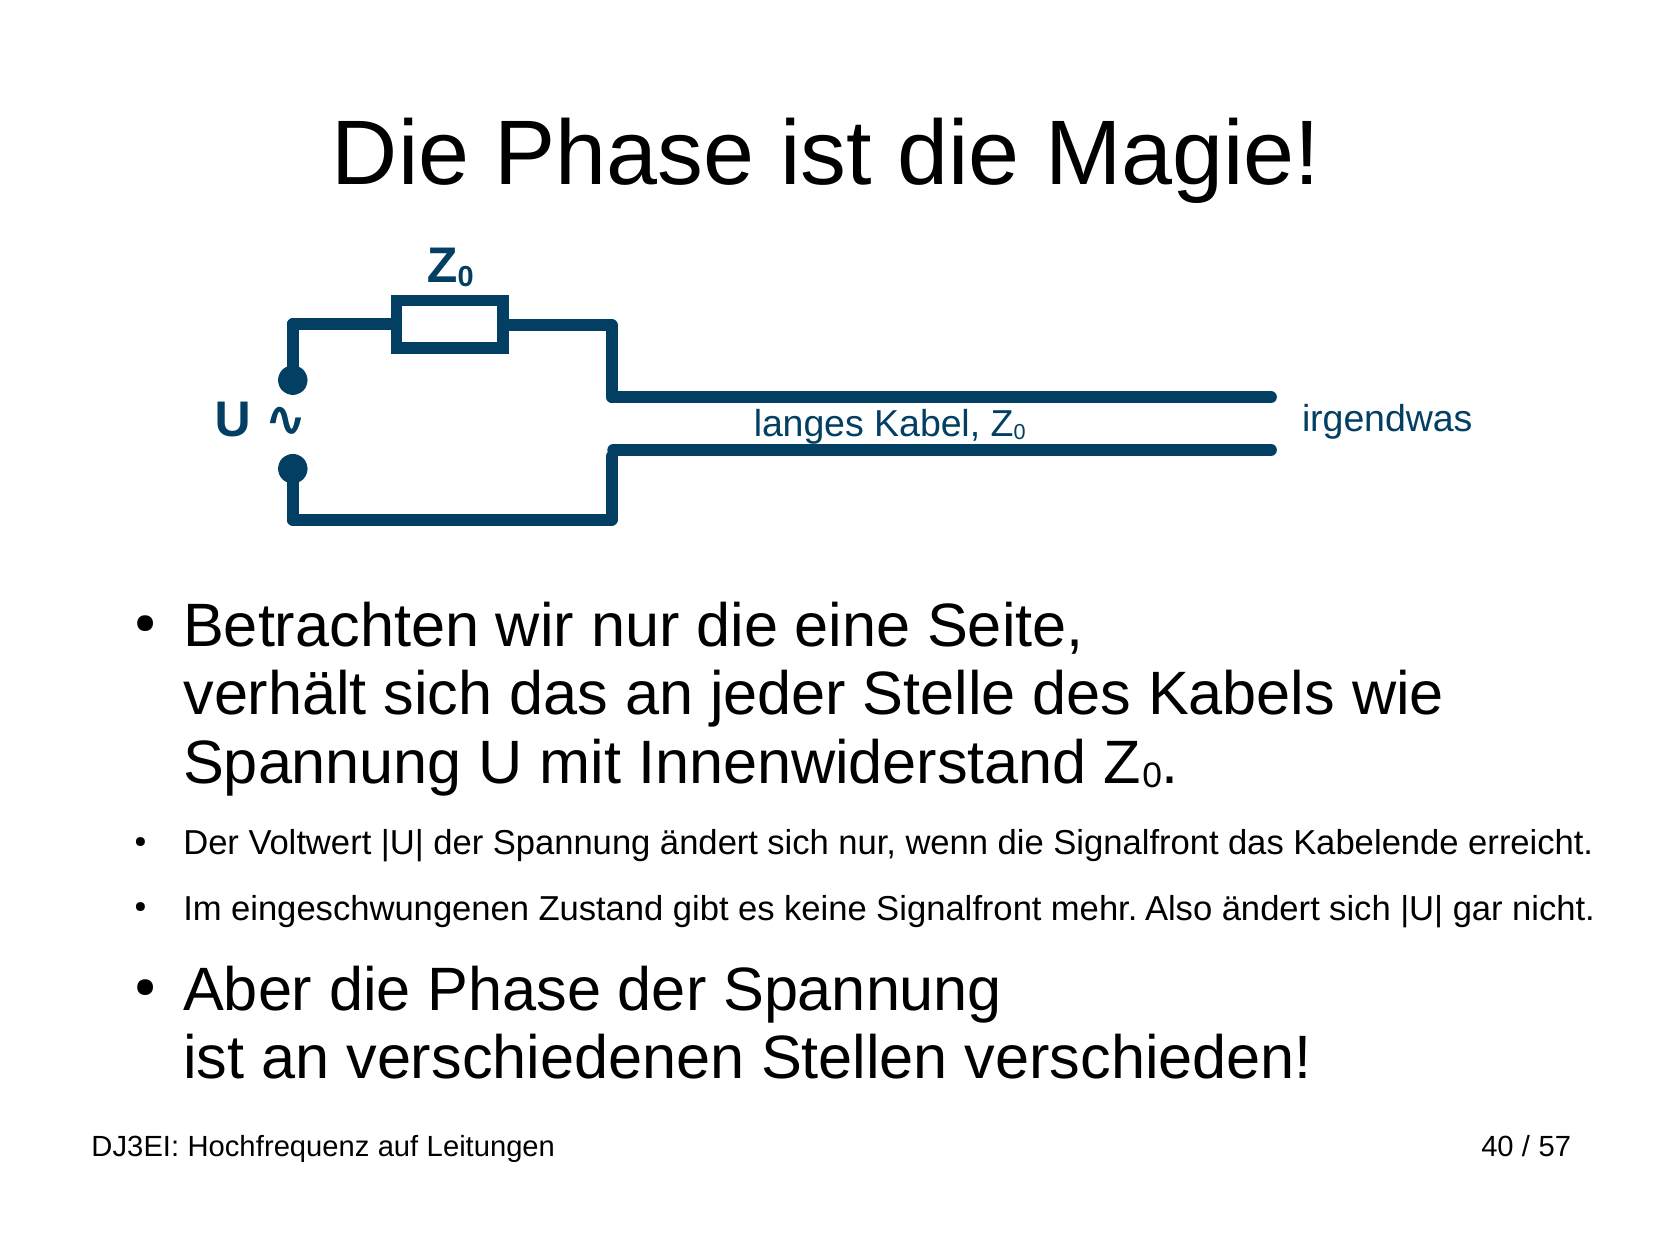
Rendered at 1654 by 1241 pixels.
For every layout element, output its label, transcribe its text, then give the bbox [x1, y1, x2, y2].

text_box langes Kabel, Z0 [739, 394, 1041, 452]
list Betrachten wir nur die eine Seite, verhält sich das an jeder Stelle des Kabels wie Spannung U mit Innenwiderstand Z0. Der Voltwert |U| der Spannung ändert sich nur, wenn die Signalfront das Kabelende erreicht. Im eingeschwungenen Zustand gibt es keine Signalfront mehr. Also ändert sich |U| gar nicht. Aber die Phase der Spannung ist an verschiedenen Stellen verschieden! [118, 590, 1607, 1099]
text_box U ∿ [193, 377, 402, 461]
text_box Z0 [406, 224, 558, 307]
title Die Phase ist die Magie! [82, 49, 1571, 257]
text_box [396, 300, 503, 348]
text_box irgendwas [1287, 389, 1488, 447]
